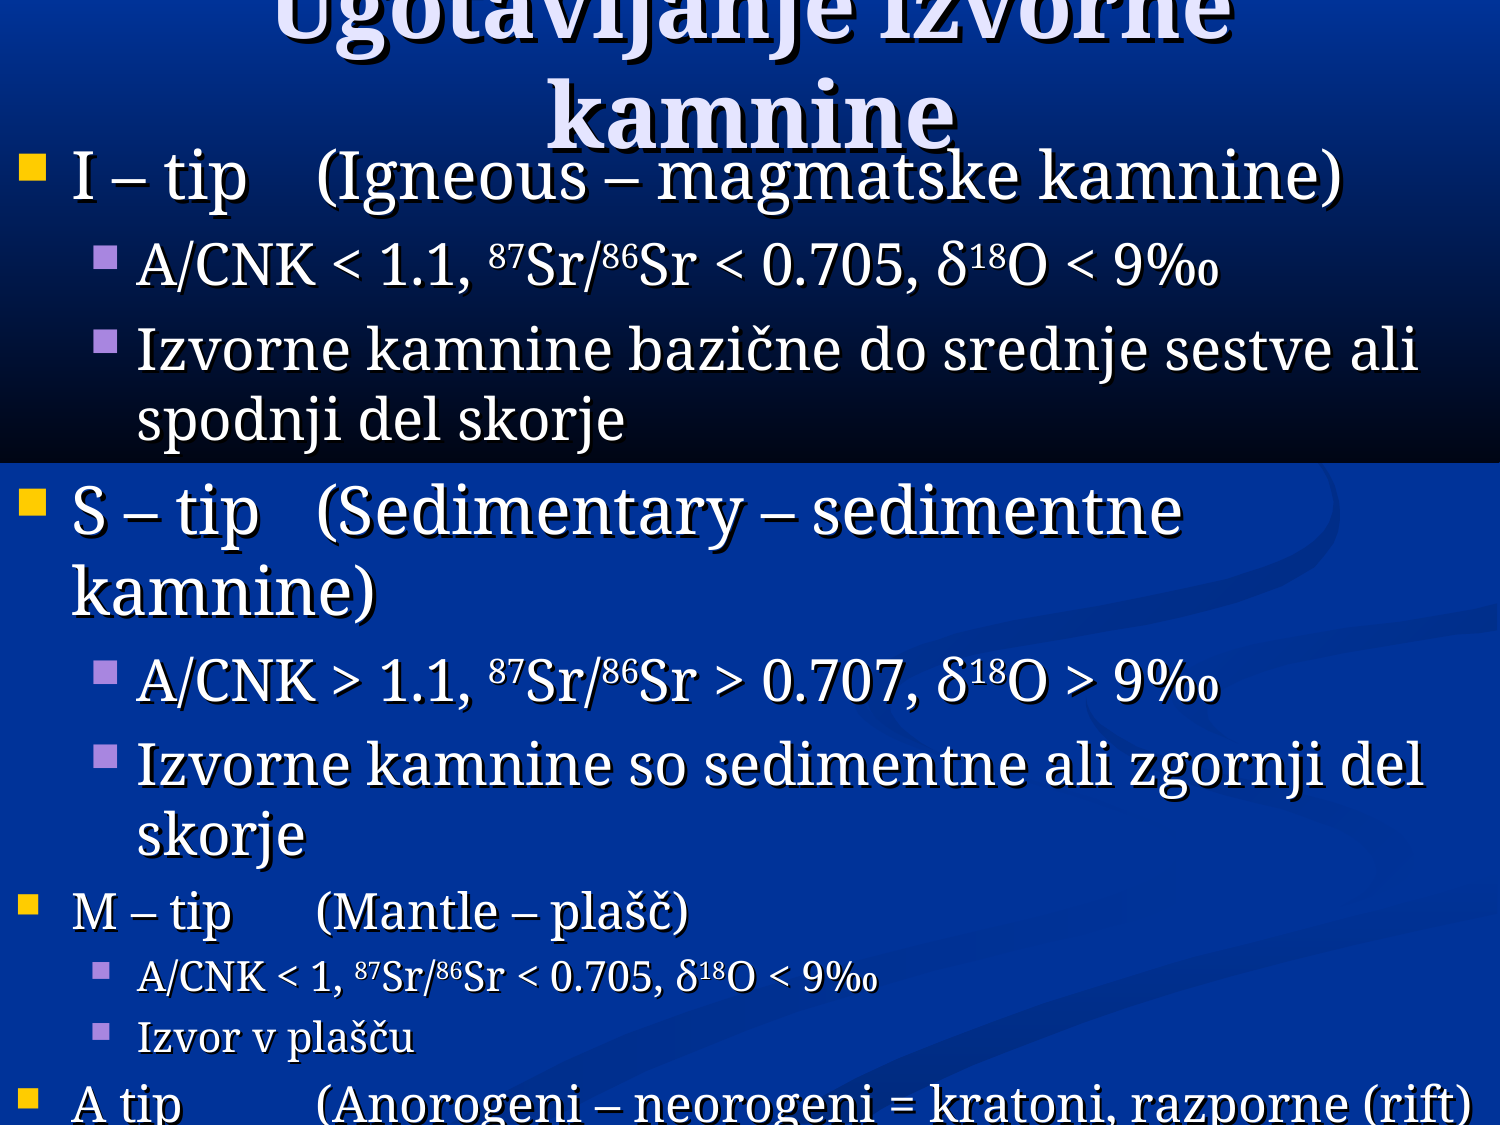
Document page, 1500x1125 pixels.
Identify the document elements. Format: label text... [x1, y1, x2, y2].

list I – tip (Igneous – magmatske kamnine) A/CNK < 1.1, 87Sr/86Sr < 0.705, δ18O < 9‰ Izvorne kamnine bazične do srednje sestve ali spodnji del skorje S – tip (Sedimentary – sedimentne kamnine) A/CNK > 1.1, 87Sr/86Sr > 0.707, δ18O > 9‰ Izvorne kamnine so sedimentne ali zgornji del skorje M – tip (Mantle – plašč) A/CNK < 1, 87Sr/86Sr < 0.705, δ18O < 9‰ Izvor v plašču A tip (Anorogeni – neorogeni = kratoni, razporne (rift) cone) A/CNK > 1, 87Sr/86Sr in δ18O podobne I, S ali M, nizek CaO, visok Fe/Mg, visok Ta, Nb, Zr, REE in F [0, 125, 1500, 1125]
title Ugotavljanje izvorne kamnine [76, 0, 1427, 120]
